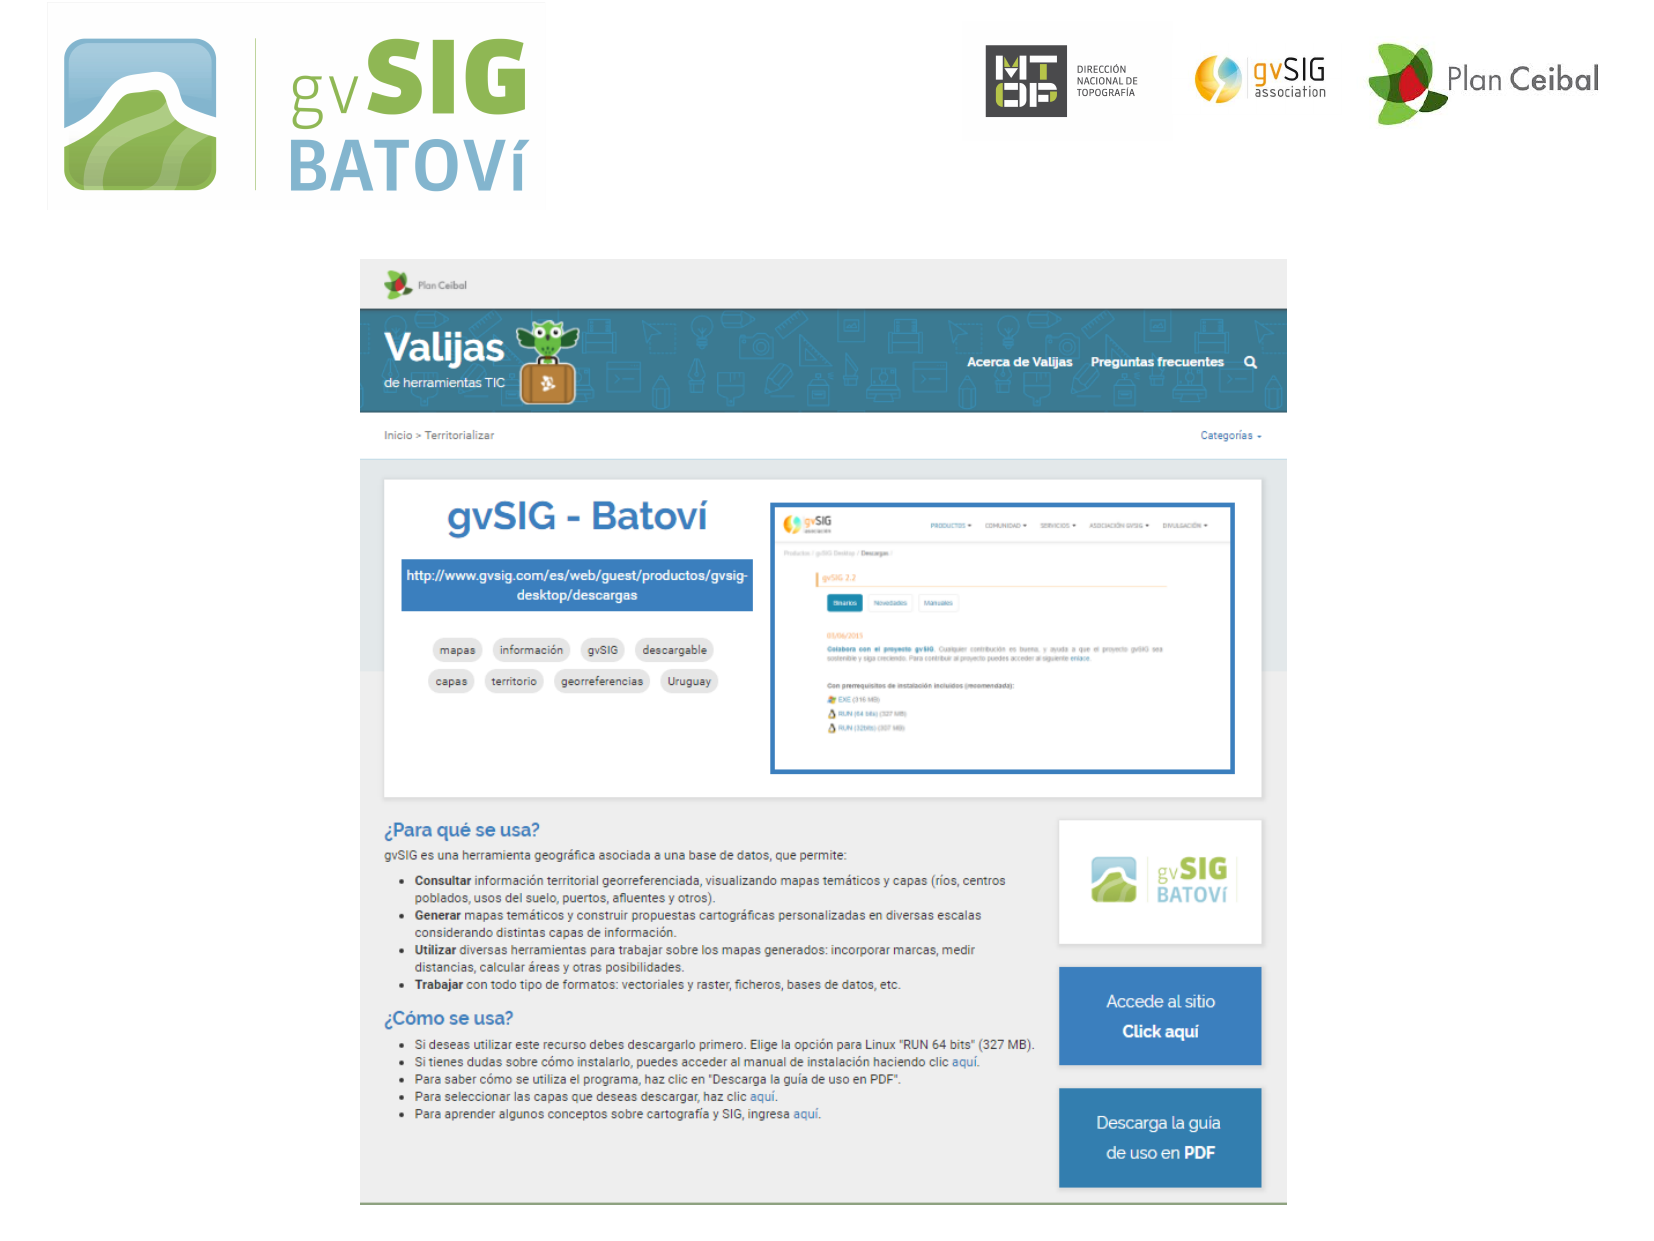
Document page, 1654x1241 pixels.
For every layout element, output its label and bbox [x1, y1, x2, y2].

picture [1343, 23, 1626, 142]
picture [962, 21, 1342, 141]
picture [360, 259, 1287, 1205]
